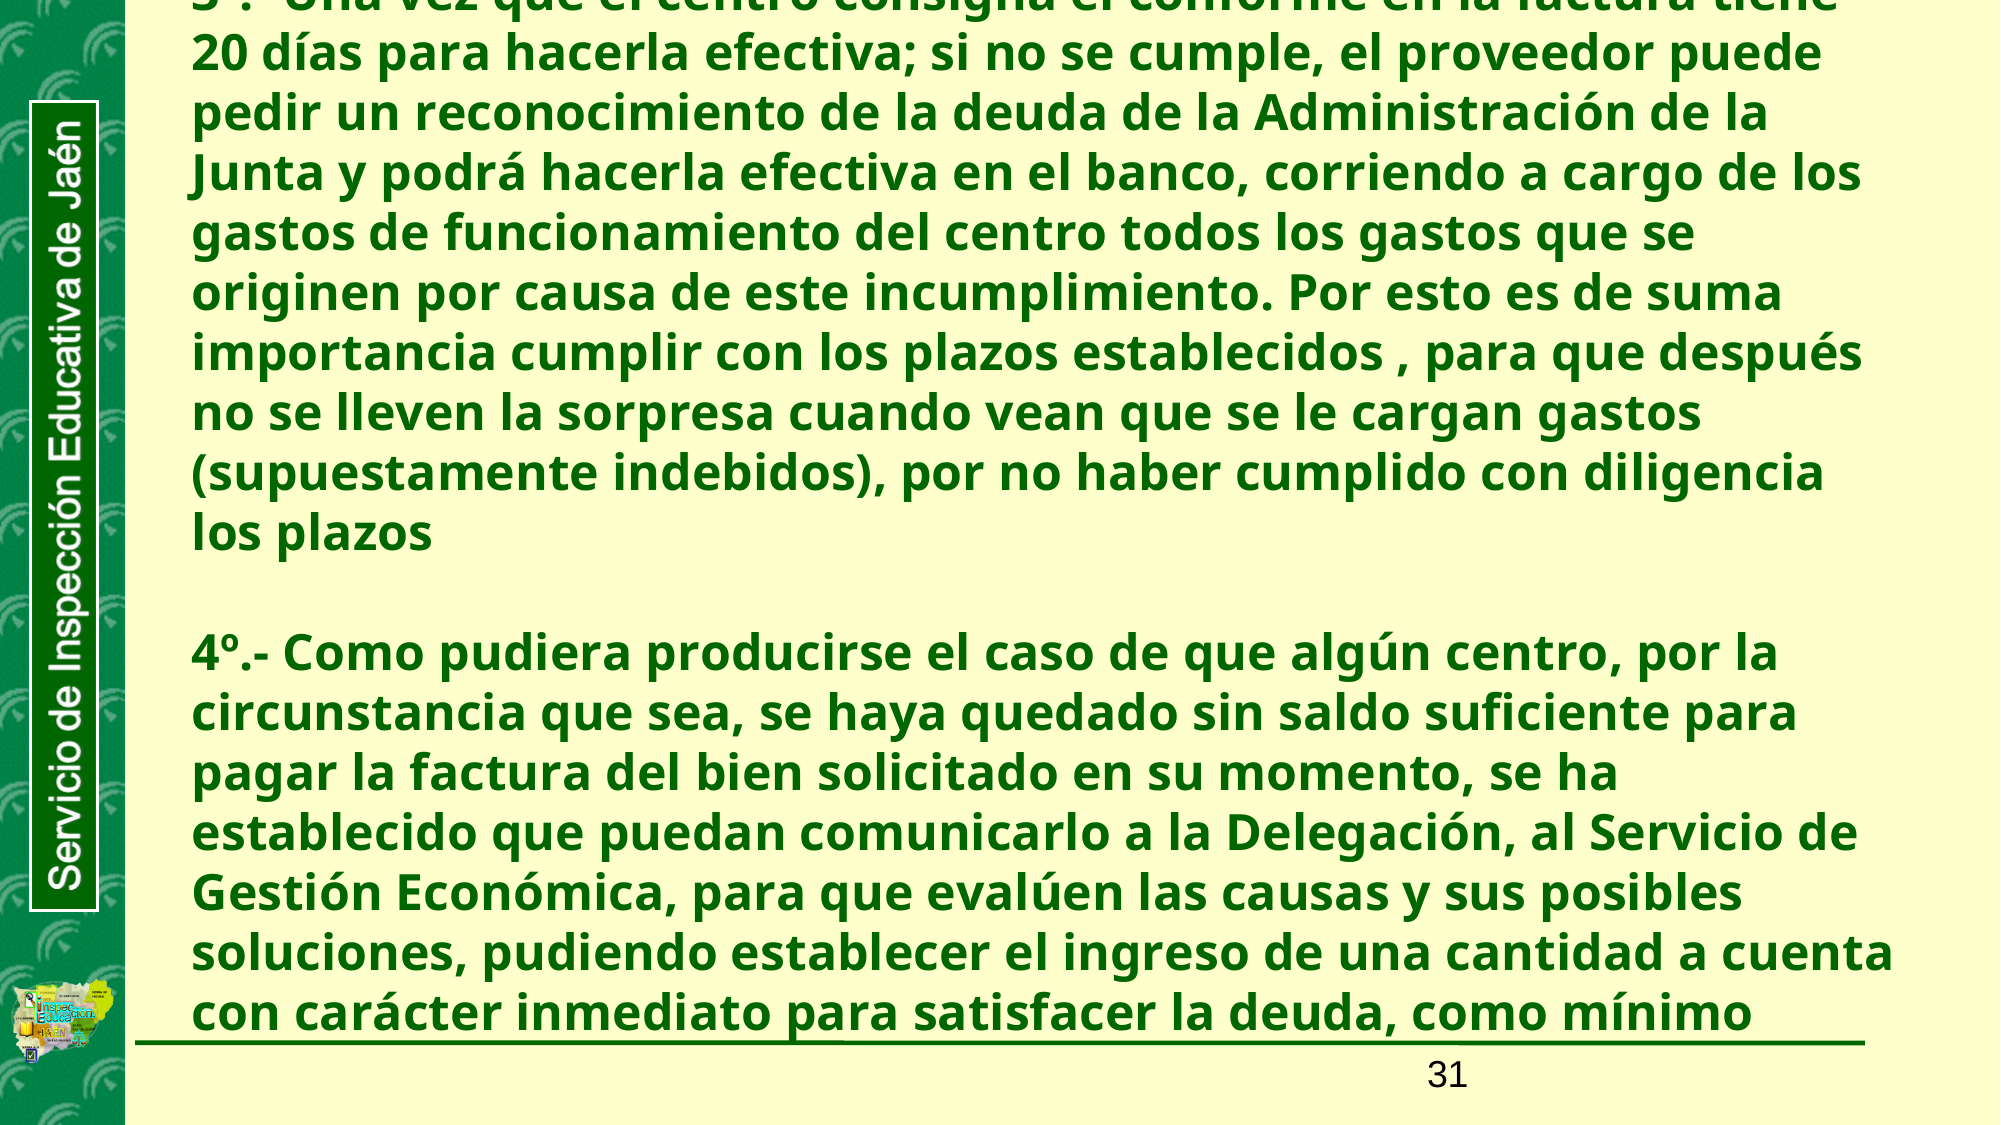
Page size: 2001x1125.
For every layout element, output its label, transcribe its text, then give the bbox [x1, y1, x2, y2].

text_box <número> [1412, 1042, 1863, 1103]
picture [0, 0, 125, 1125]
text_box 3º.- Una vez que el centro consigna el conforme en la factura tiene 20 días para hacerla efectiva; si no se cumple, el proveedor puede pedir un reconocimiento de la deuda de la Administración de la Junta y podrá hacerla efectiva en el banco, corriendo a cargo de los gastos de funcionamiento del centro todos los gastos que se originen por causa de este incumplimiento. Por esto es de suma importancia cumplir con los plazos establecidos , para que después no se lleven la sorpresa cuando vean que se le cargan gastos (supuestamente indebidos), por no haber cumplido con diligencia los plazos 4º.- Como pudiera producirse el caso de que algún centro, por la circunstancia que sea, se haya quedado sin saldo suficiente para pagar la factura del bien solicitado en su momento, se ha establecido que puedan comunicarlo a la Delegación, al Servicio de Gestión Económica, para que evalúen las causas y sus posibles soluciones, pudiendo establecer el ingreso de una cantidad a cuenta con carácter inmediato para satisfacer la deuda, como mínimo [177, 129, 1926, 1052]
